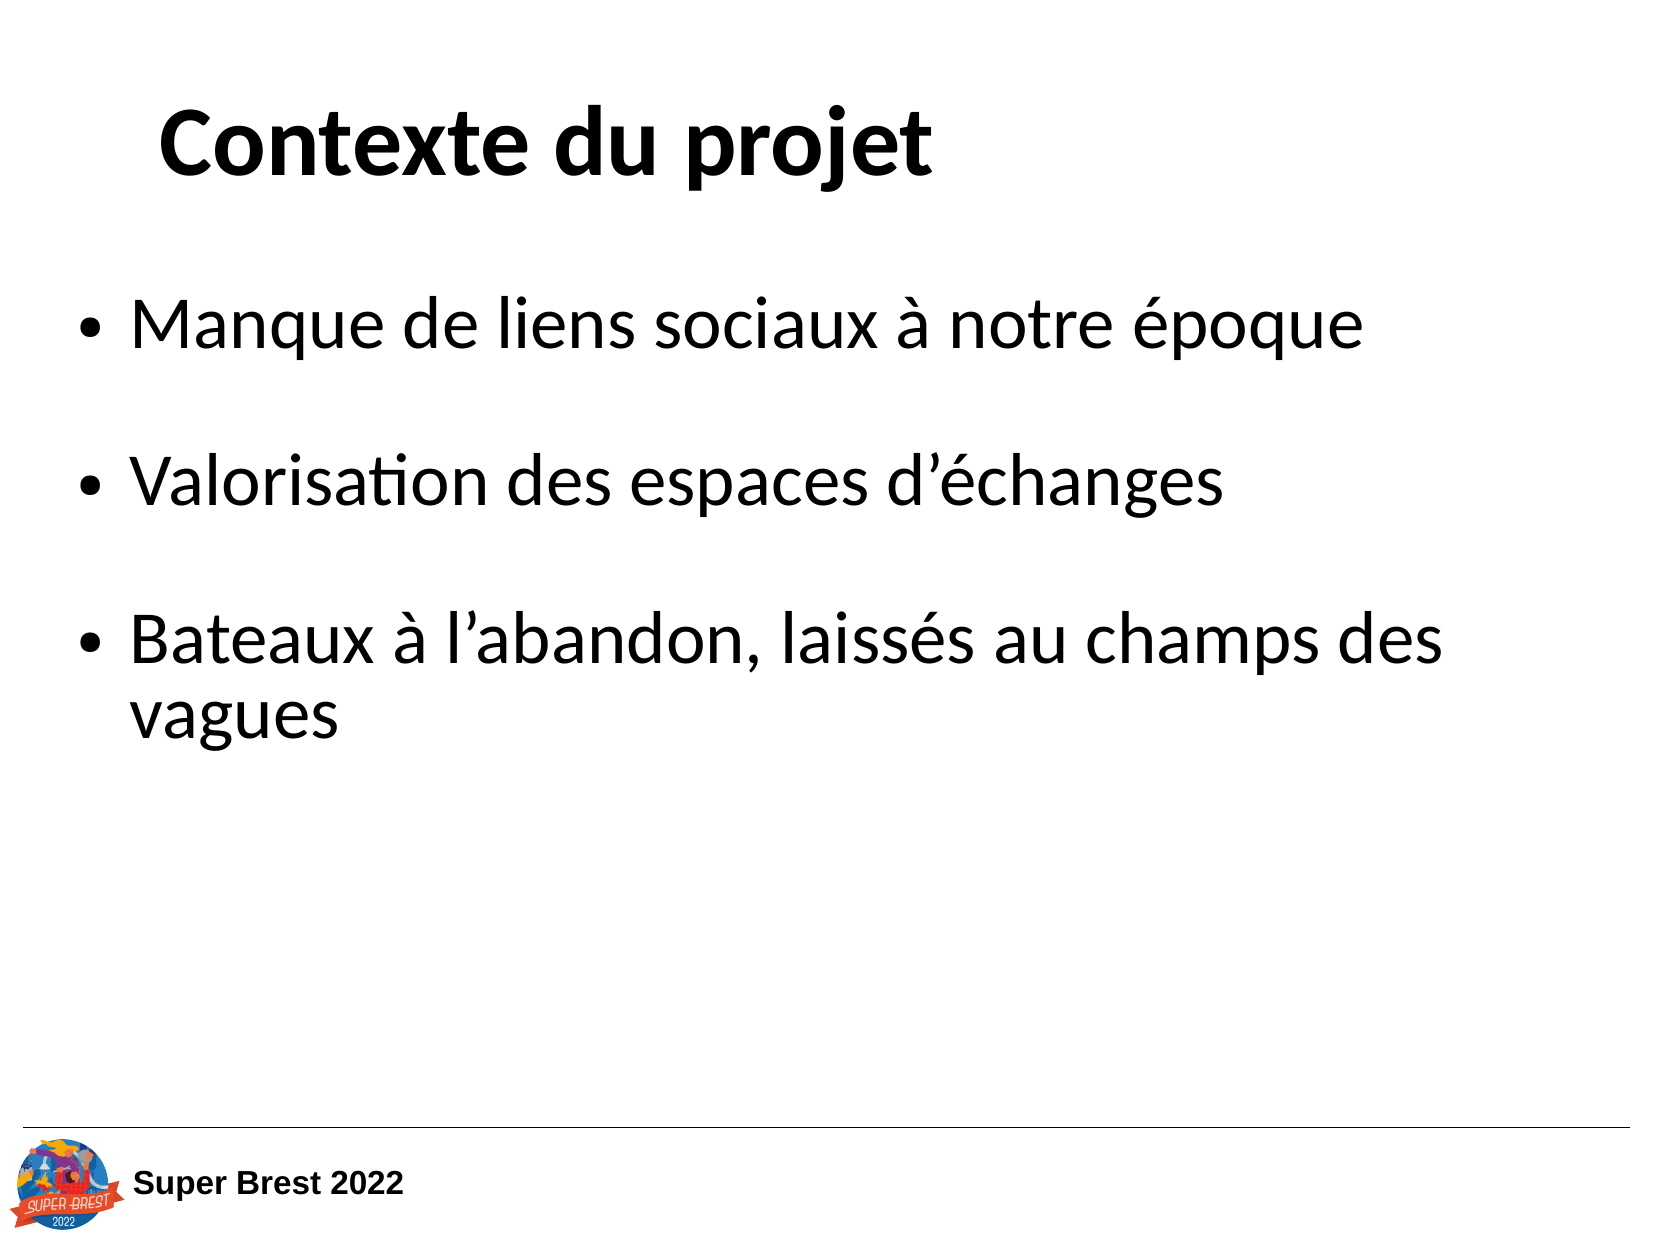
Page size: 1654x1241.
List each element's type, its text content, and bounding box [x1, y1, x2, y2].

picture [9, 1139, 125, 1230]
list Manque de liens sociaux à notre époque Valorisation des espaces d’échanges Bateaux à l’abandon, laissés au champs des vagues [59, 291, 1548, 1111]
text_box Super Brest 2022 [125, 1157, 1040, 1210]
title Contexte du projet [11, 47, 1347, 255]
